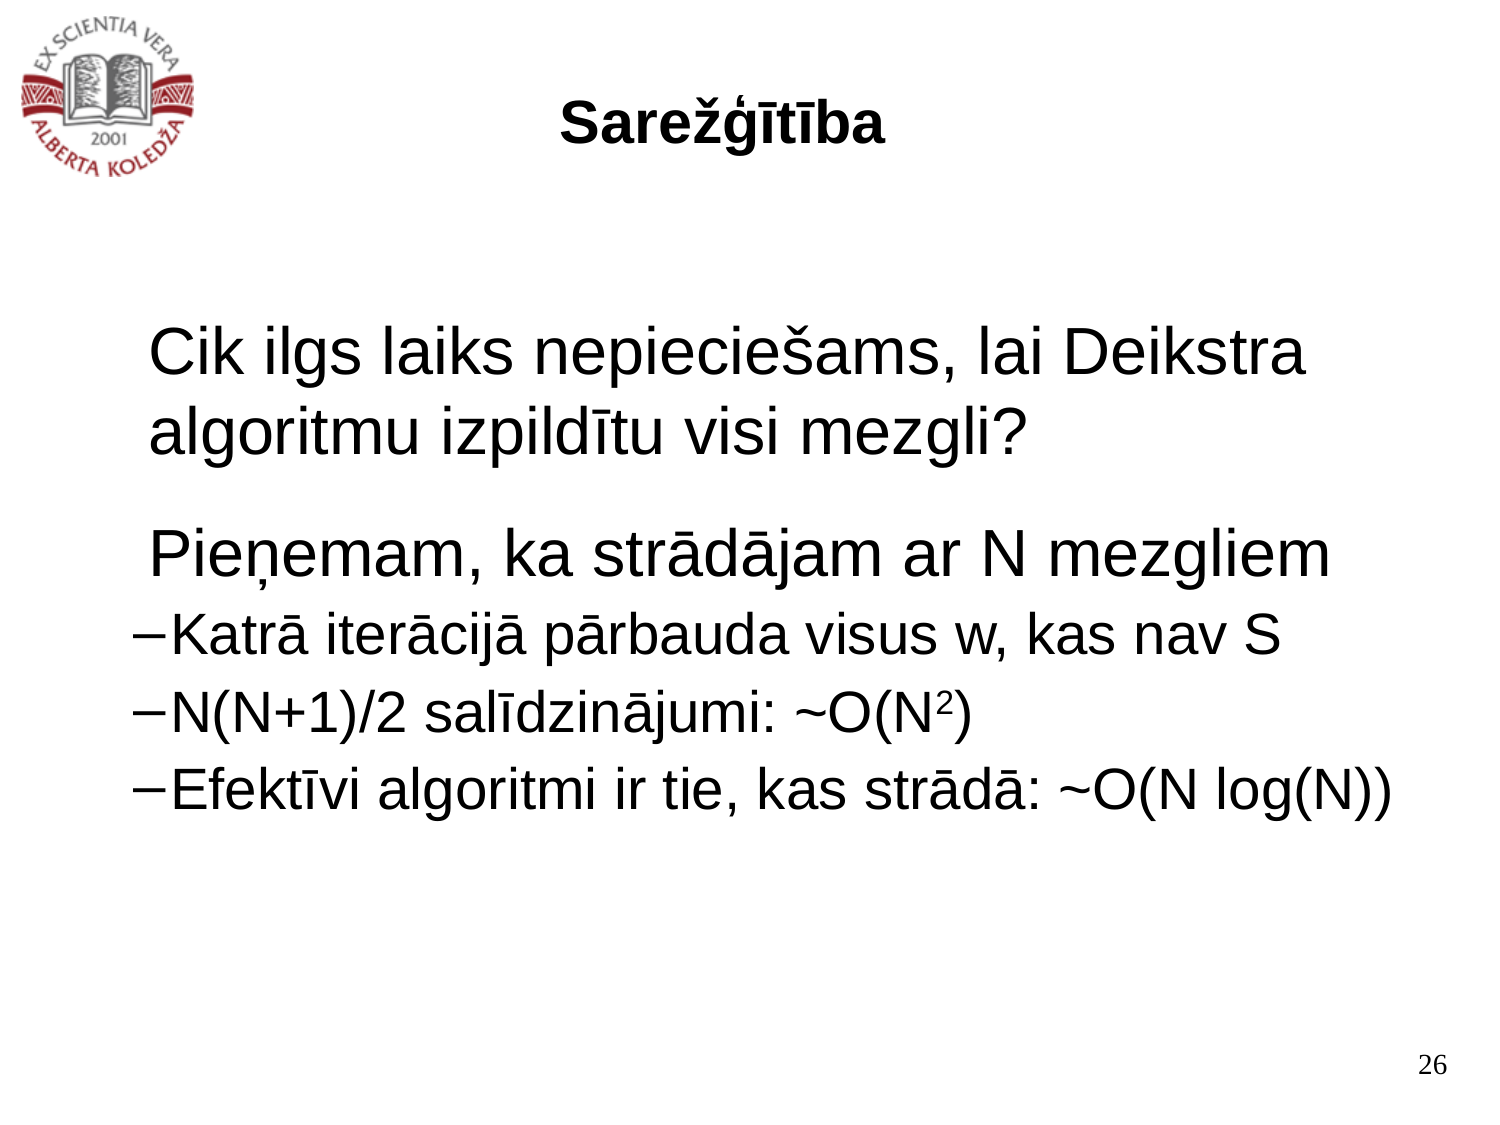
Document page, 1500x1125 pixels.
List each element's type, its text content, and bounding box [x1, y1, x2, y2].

title Sarežģītība [50, 62, 1374, 175]
list Cik ilgs laiks nepieciešams, lai Deikstra algoritmu izpildītu visi mezgli? Pieņemam, ka strādājam ar N mezgliem Katrā iterācijā pārbauda visus w, kas nav S N(N+1)/2 salīdzinājumi: ~O(N2) Efektīvi algoritmi ir tie, kas strādā: ~O(N log(N)) [62, 299, 1426, 888]
text_box <skaitlis> [1312, 1037, 1463, 1101]
picture [21, 16, 194, 177]
